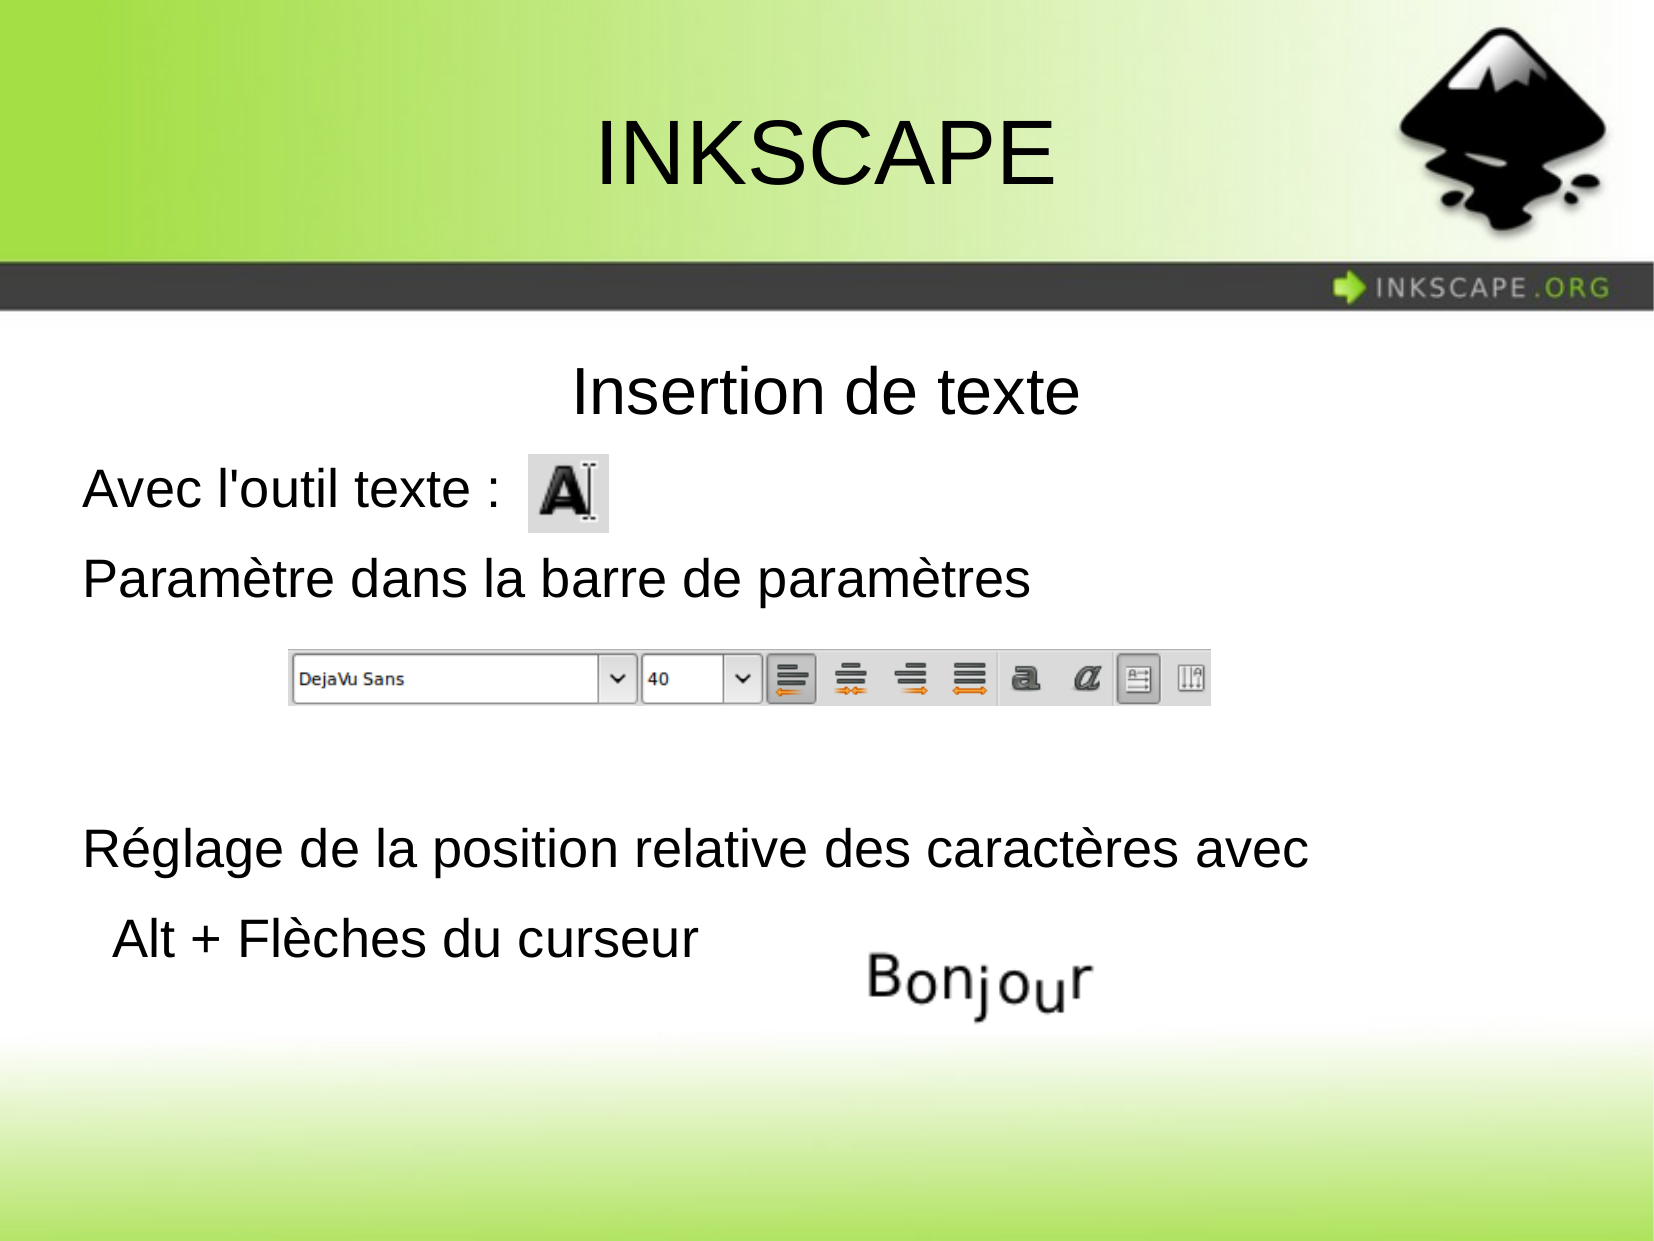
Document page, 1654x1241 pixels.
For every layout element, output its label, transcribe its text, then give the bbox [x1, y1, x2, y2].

title INKSCAPE [82, 49, 1571, 257]
picture [0, 0, 1654, 1241]
list Insertion de texte Avec l'outil texte : Paramètre dans la barre de paramètres Réglage de la position relative des caractères avec Alt + Flèches du curseur [82, 354, 1571, 1211]
